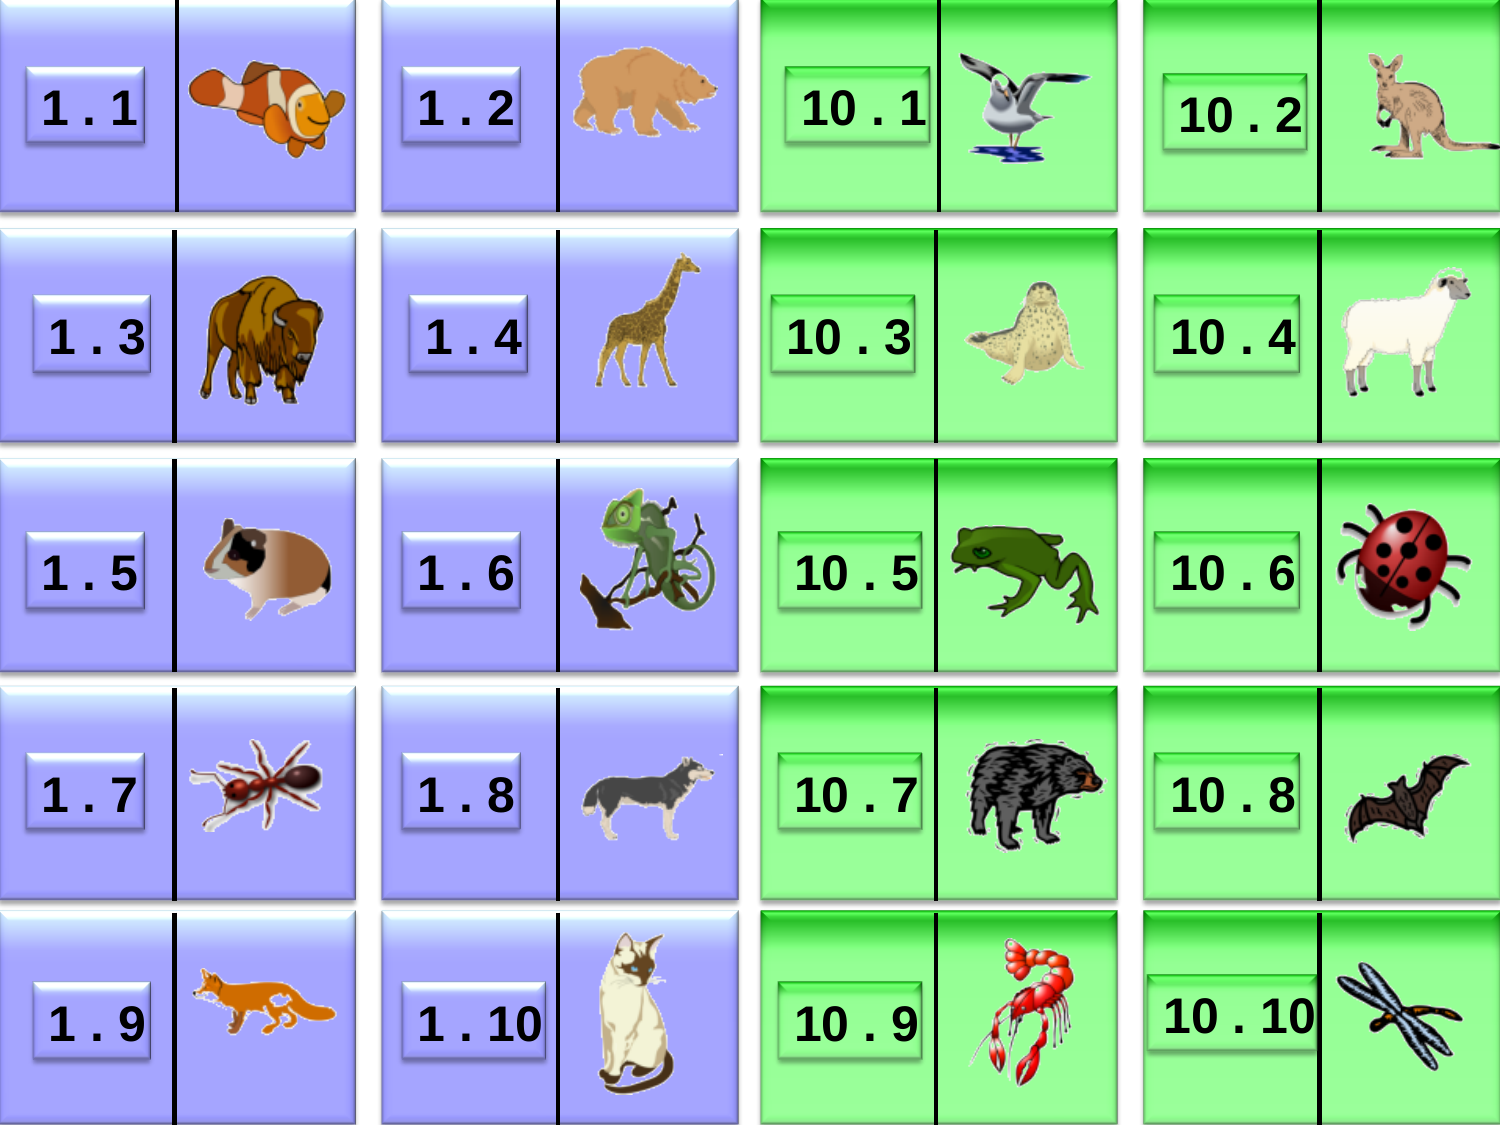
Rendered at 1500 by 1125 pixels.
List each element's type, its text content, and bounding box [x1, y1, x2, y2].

text_box 10 . 3 [772, 296, 928, 373]
text_box 10 . 8 [1156, 754, 1312, 830]
text_box 1 . 3 [33, 296, 162, 373]
text_box 10 . 5 [779, 533, 935, 609]
text_box 10 . 4 [1156, 296, 1312, 373]
text_box 1 . 8 [403, 754, 531, 830]
text_box 10 . 10 [1148, 976, 1332, 1052]
picture [373, 0, 1500, 1125]
text_box 1 . 2 [403, 67, 531, 144]
text_box 10 . 7 [779, 754, 935, 830]
text_box 1 . 9 [33, 983, 162, 1059]
text_box 1 . 1 [26, 67, 154, 144]
text_box 1 . 5 [26, 533, 154, 609]
text_box 1 . 7 [26, 754, 154, 830]
picture [0, 0, 364, 1125]
text_box 1 . 4 [410, 296, 538, 373]
text_box 1 . 6 [403, 533, 531, 609]
text_box 10 . 9 [779, 983, 935, 1059]
text_box 10 . 6 [1156, 533, 1312, 609]
text_box 10 . 1 [787, 67, 942, 144]
text_box 1 . 10 [403, 983, 559, 1059]
text_box 10 . 2 [1163, 75, 1319, 151]
